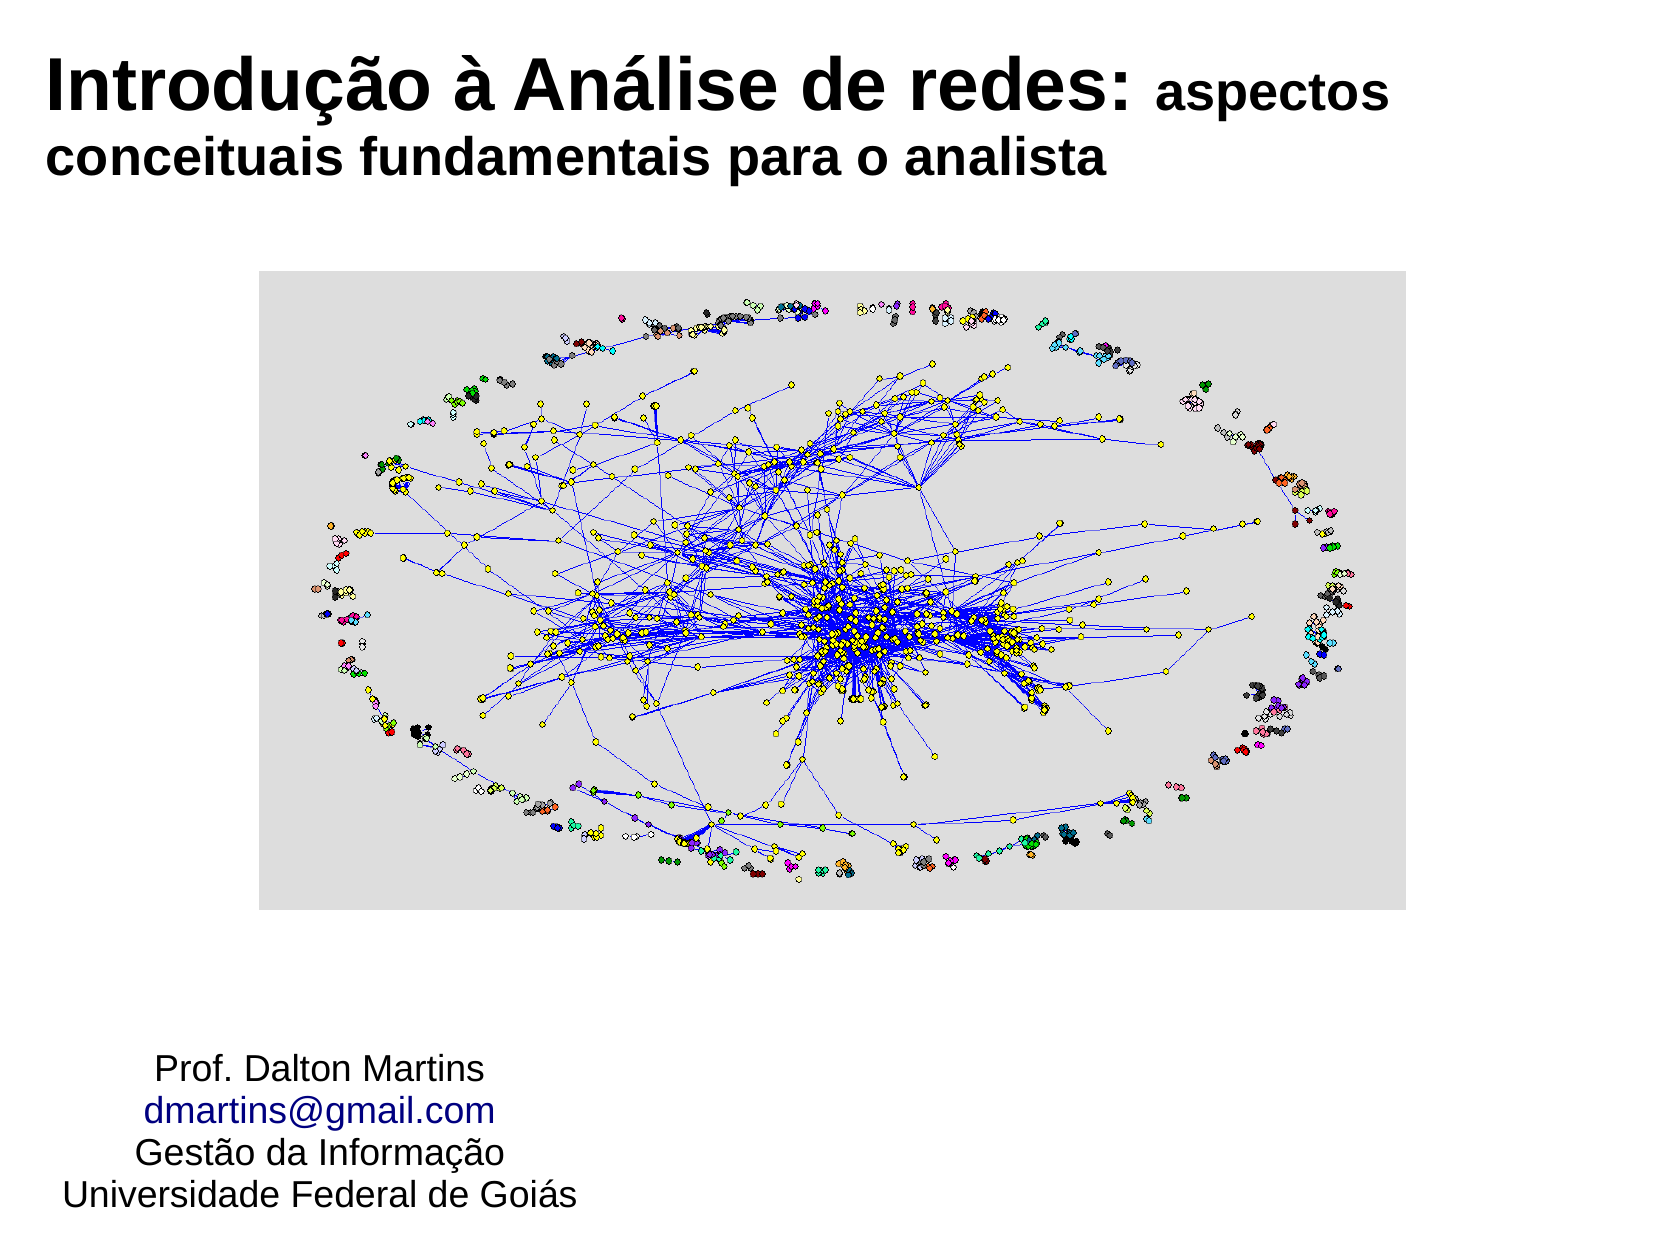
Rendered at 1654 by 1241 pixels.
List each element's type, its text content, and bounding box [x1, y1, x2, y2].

text_box Introdução à Análise de redes: aspectos conceituais fundamentais para o analista [30, 35, 1406, 196]
text_box Prof. Dalton Martins dmartins@gmail.com Gestão da Informação Universidade Federal de Goiás [47, 1040, 593, 1224]
picture [259, 271, 1406, 910]
